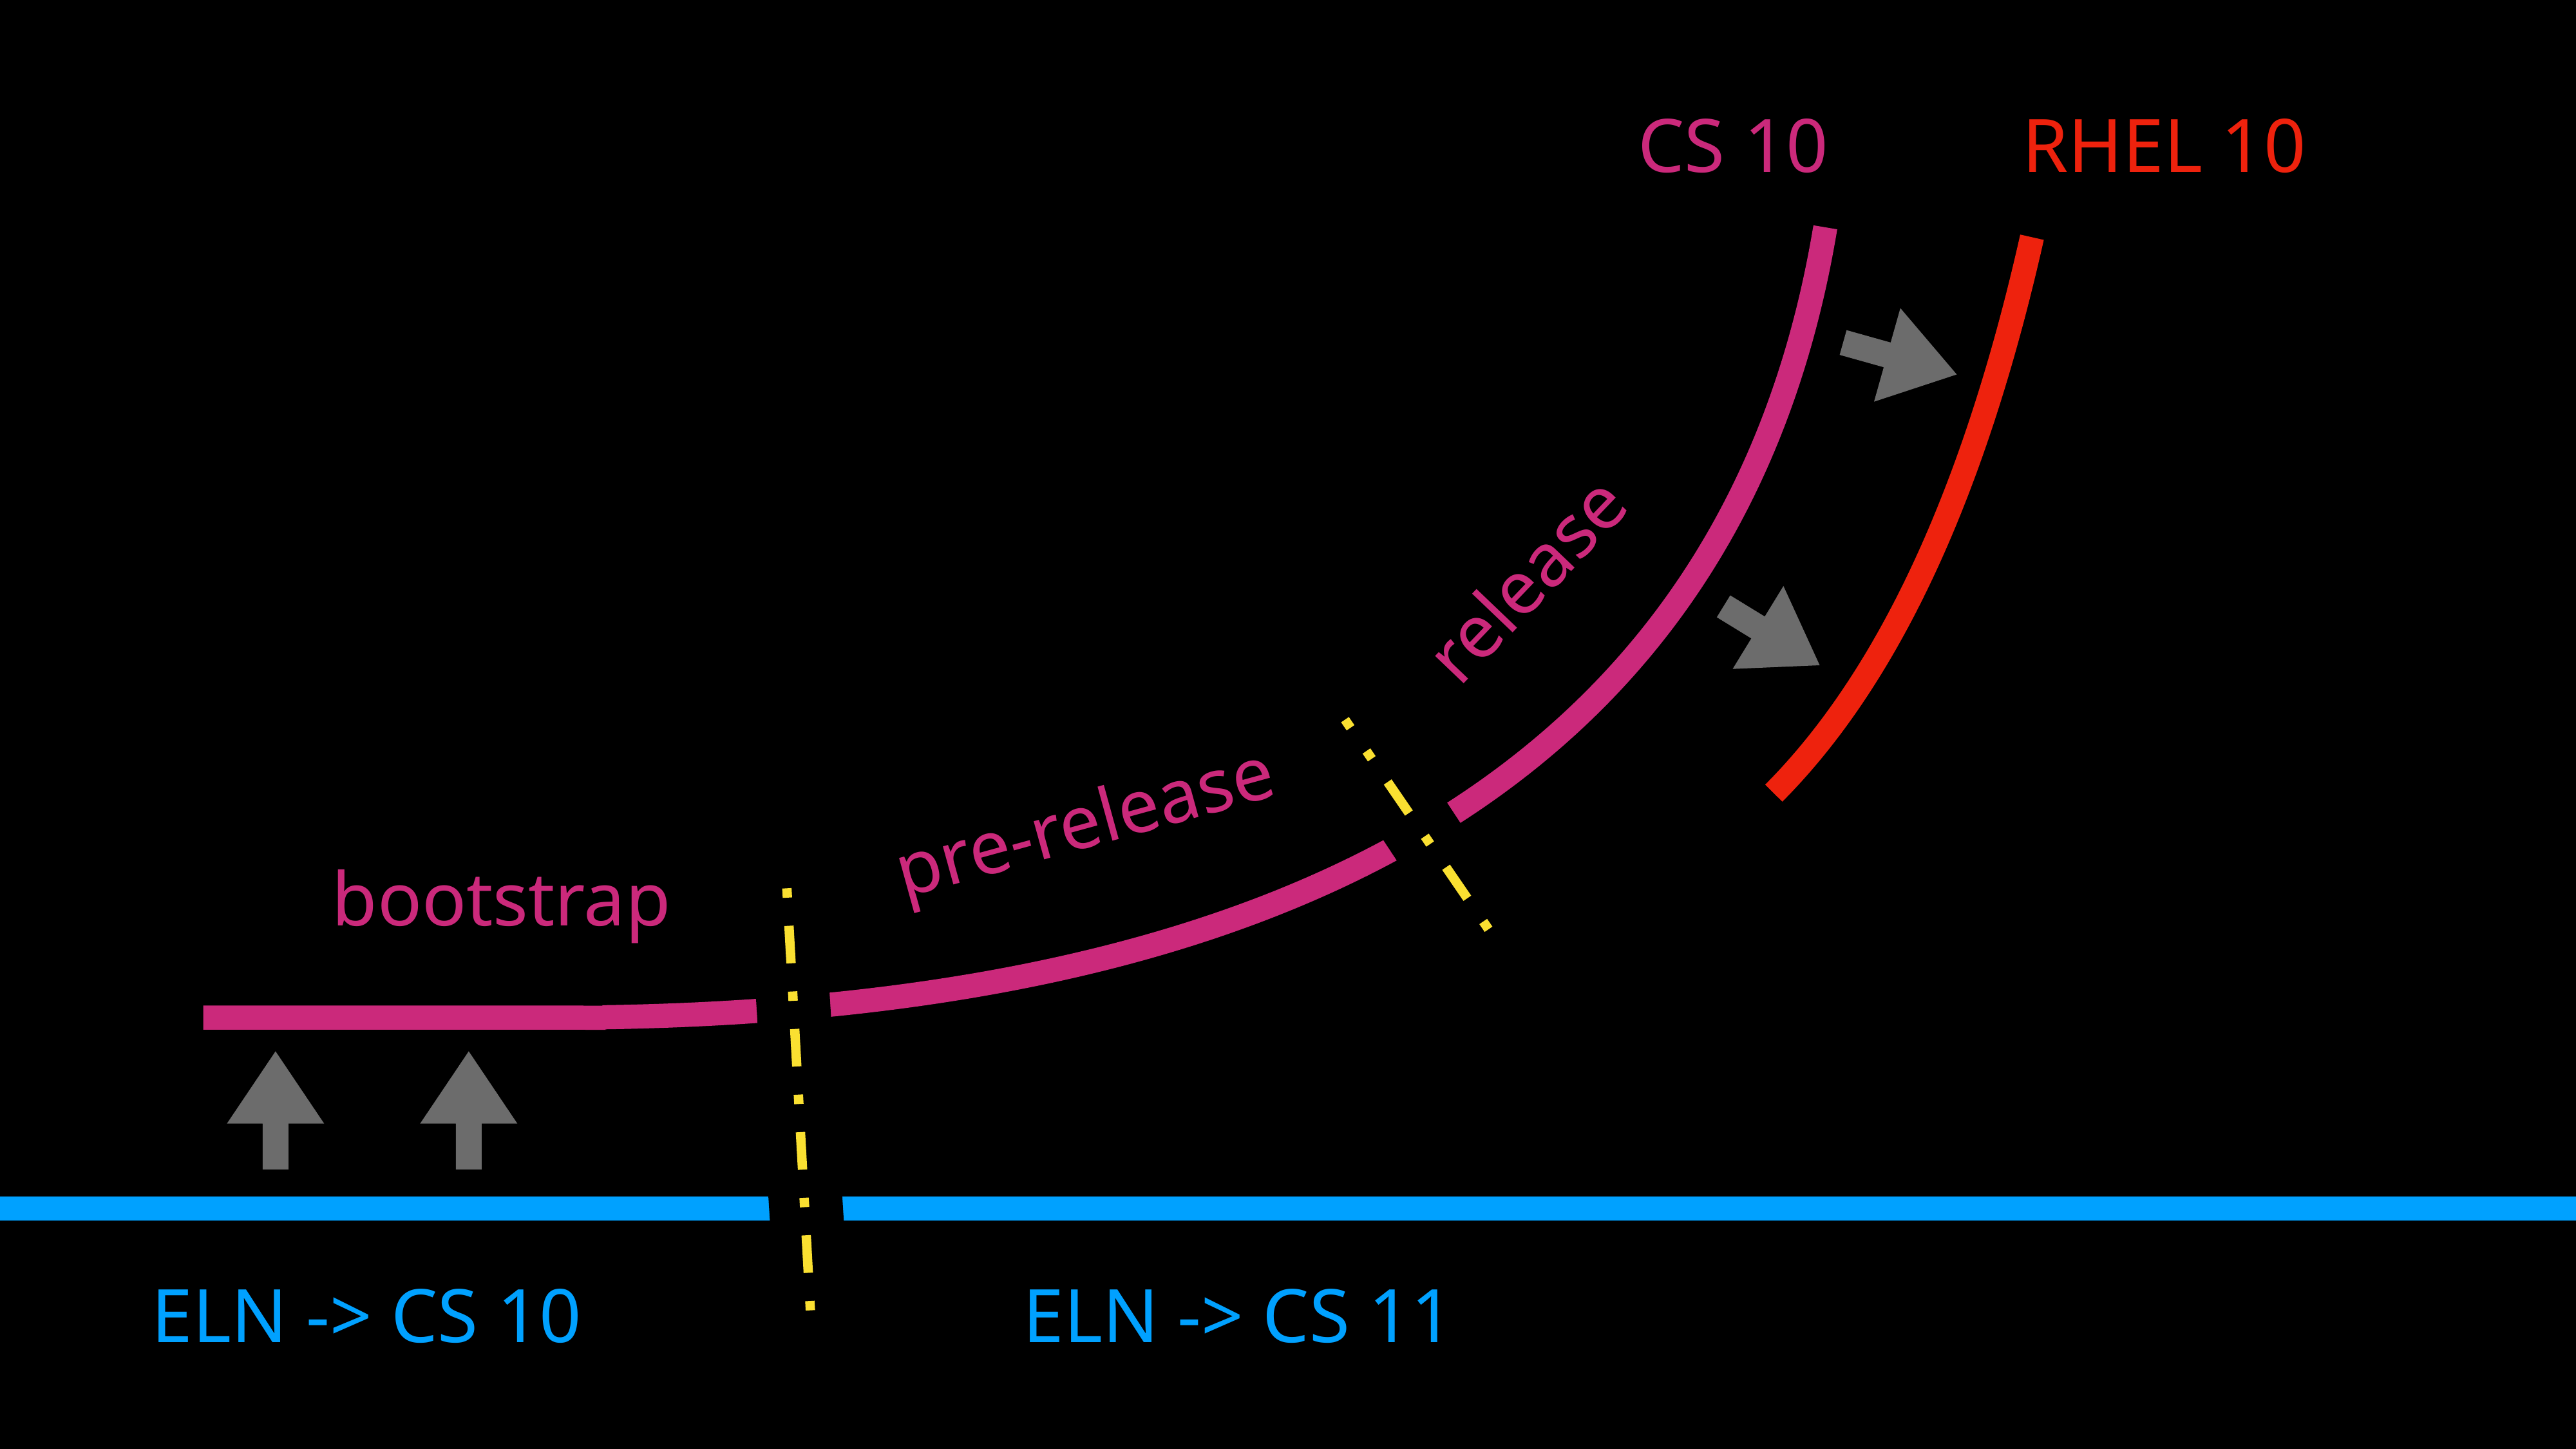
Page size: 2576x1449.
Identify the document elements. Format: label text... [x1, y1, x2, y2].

text_box CS 10 [1633, 102, 1860, 194]
text_box ELN -> CS 11 [1018, 1273, 1546, 1364]
text_box [1716, 585, 1820, 669]
text_box [420, 1051, 518, 1170]
text_box [1839, 308, 1957, 402]
text_box release [1406, 441, 1665, 707]
text_box bootstrap [327, 857, 701, 947]
text_box RHEL 10 [2016, 102, 2343, 194]
text_box [227, 1051, 325, 1170]
text_box pre-release [880, 712, 1343, 920]
text_box ELN -> CS 10 [146, 1273, 652, 1364]
